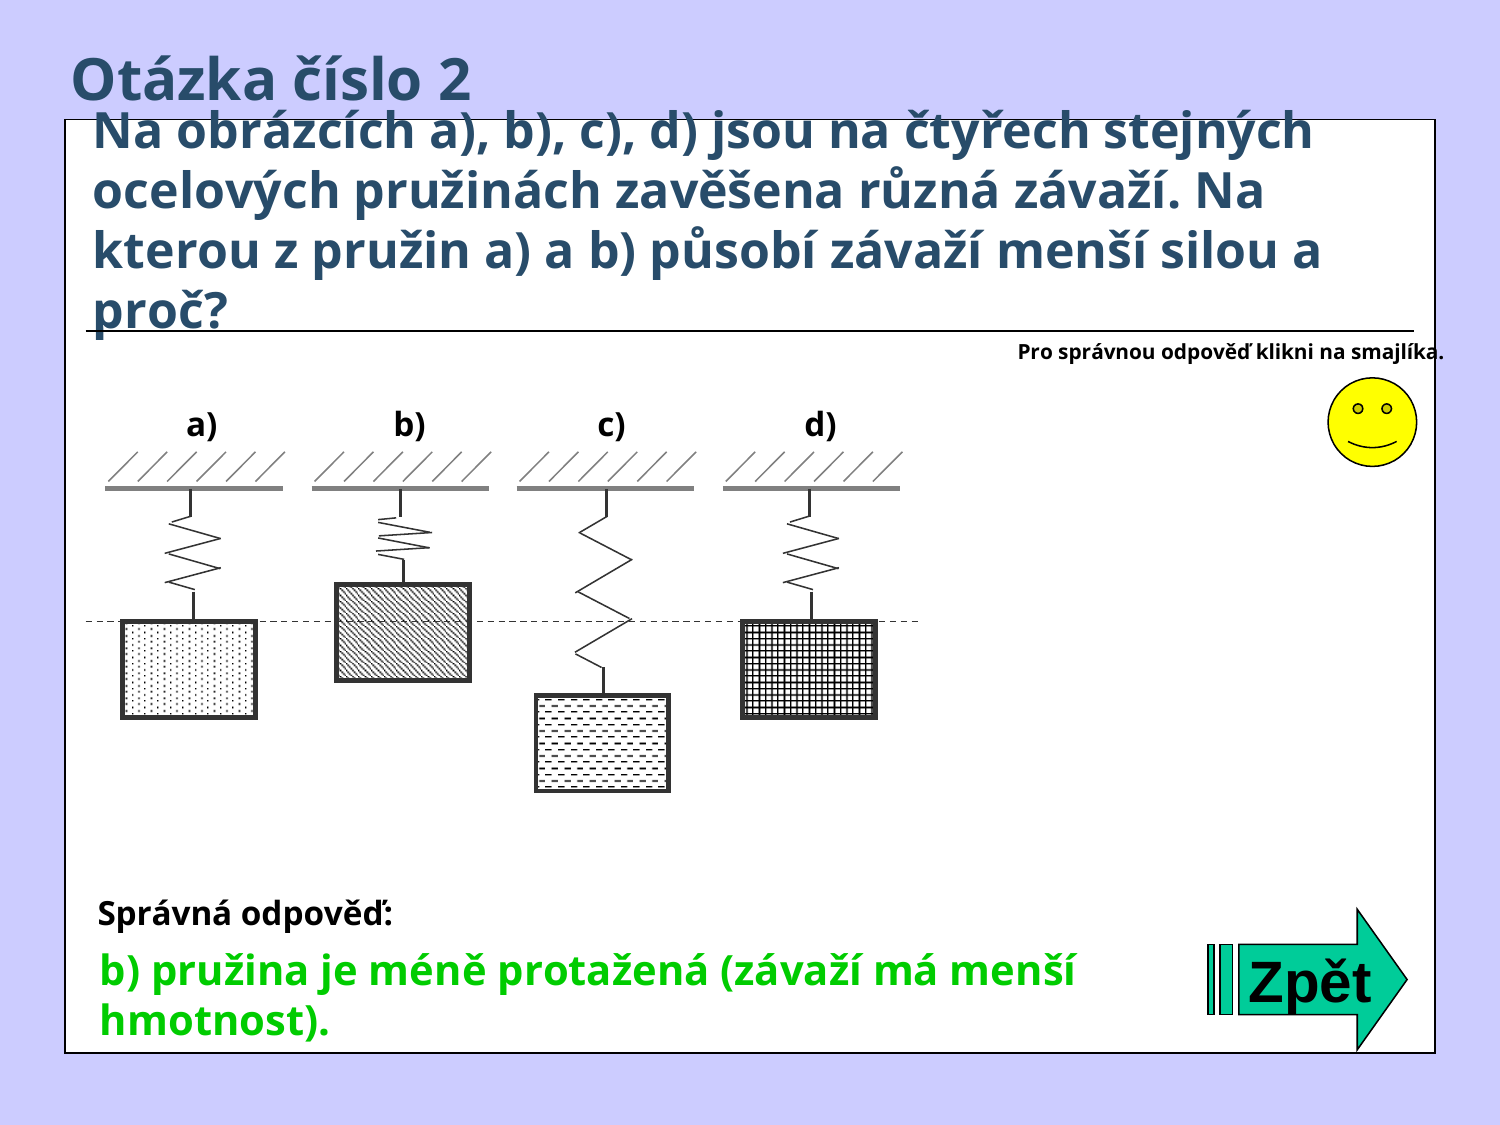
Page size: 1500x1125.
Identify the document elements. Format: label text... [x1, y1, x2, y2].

text_box Otázka číslo 2 [55, 38, 1391, 133]
text_box [659, 133, 670, 142]
text_box [186, 133, 197, 142]
text_box Pro správnou odpověď klikni na smajlíka. [1002, 303, 1464, 399]
text_box d) [789, 390, 856, 457]
text_box [793, 133, 804, 143]
text_box [514, 133, 525, 142]
text_box Na obrázcích a), b), c), d) jsou na čtyřech stejných ocelových pružinách zavěšena různá závaží. Na kterou z pružin a) a b) působí závaží menší silou a proč? [78, 171, 1413, 266]
text_box Zpět [1238, 909, 1408, 1050]
text_box a) [171, 390, 238, 457]
text_box Správná odpověď: [82, 865, 492, 960]
text_box c) [582, 390, 649, 457]
text_box [103, 306, 114, 322]
text_box b) [378, 390, 446, 457]
text_box Zpět [1220, 944, 1233, 1015]
text_box b) pružina je méně protažená (závaží má menší hmotnost). [85, 946, 1156, 1041]
text_box Zpět [1208, 944, 1214, 1015]
text_box [64, 119, 1436, 1053]
text_box [439, 135, 448, 143]
text_box [272, 135, 281, 143]
text_box [761, 133, 772, 142]
text_box [870, 135, 879, 143]
text_box [143, 135, 152, 143]
text_box [218, 133, 229, 142]
